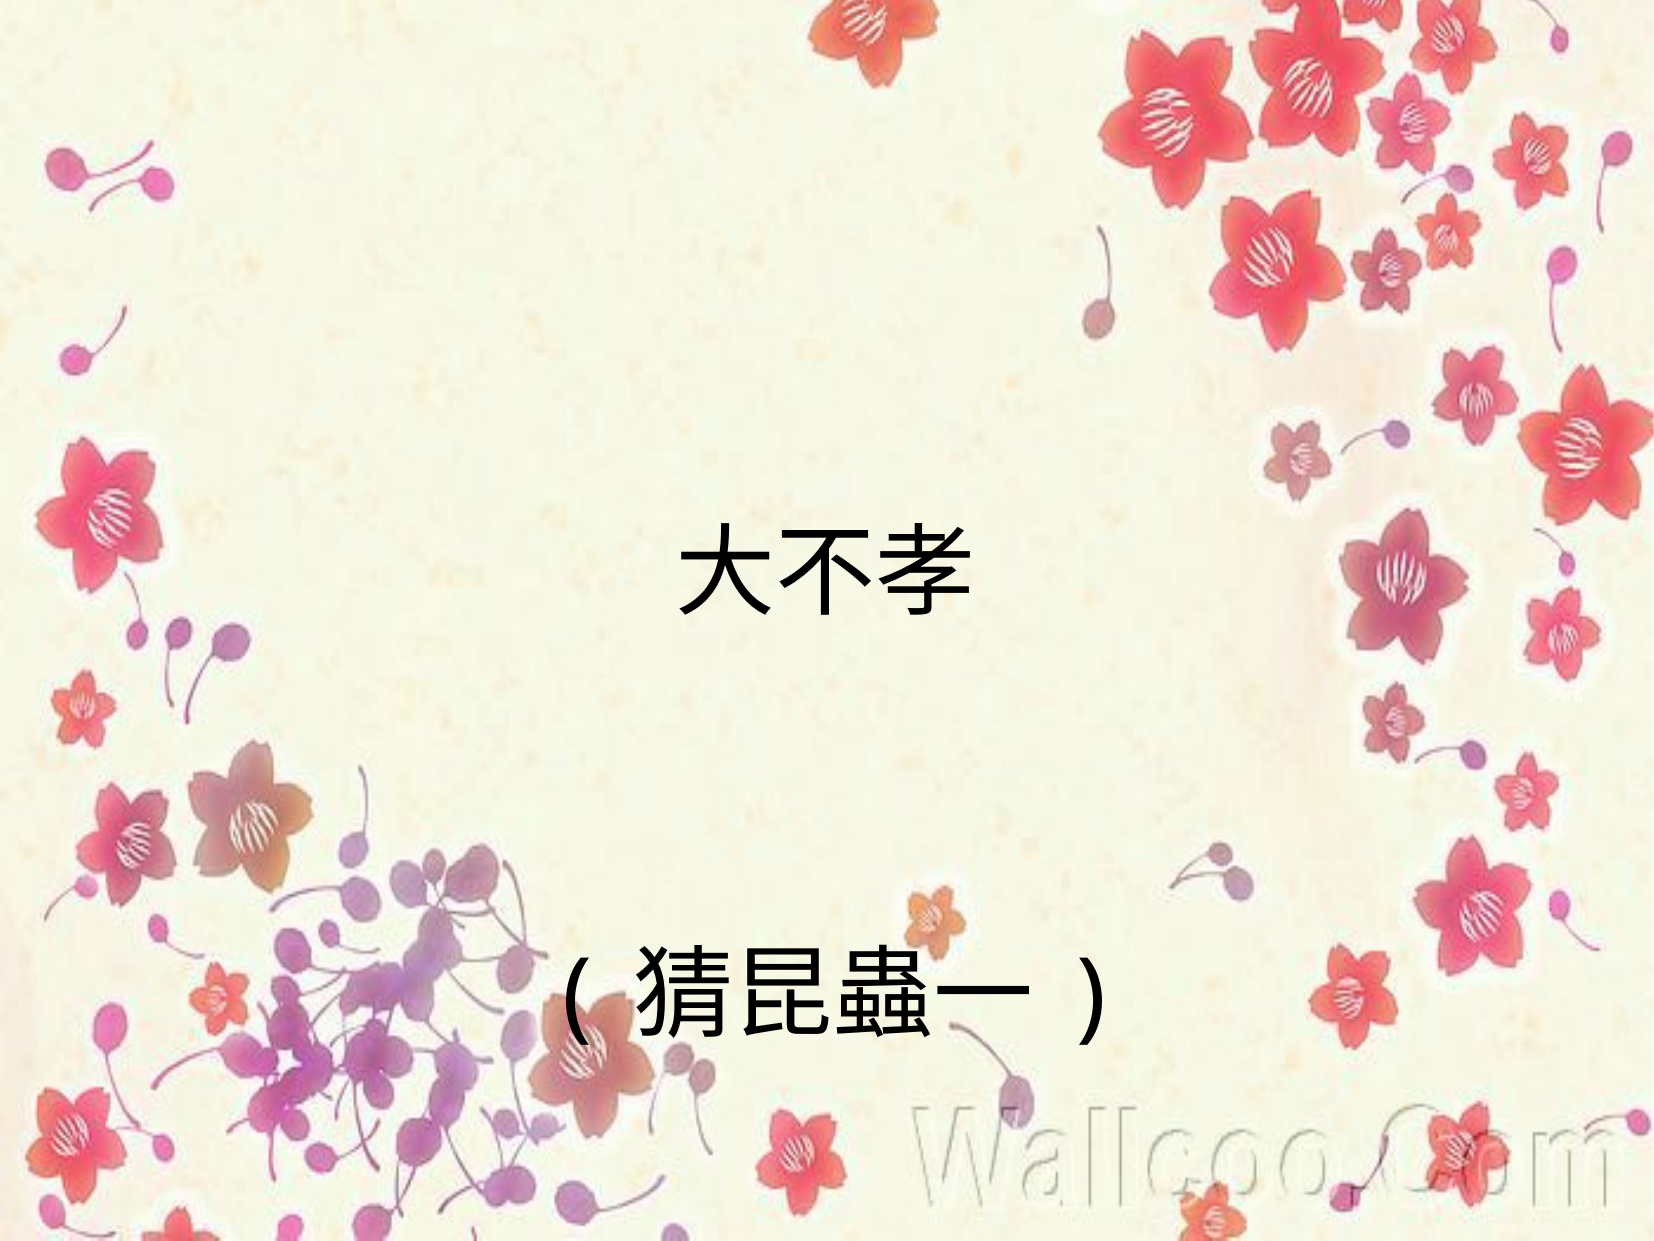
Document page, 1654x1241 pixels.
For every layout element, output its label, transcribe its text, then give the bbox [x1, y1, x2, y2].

text_box 大不孝 (猜昆蟲一) [531, 411, 1211, 827]
picture [0, 0, 1654, 1241]
